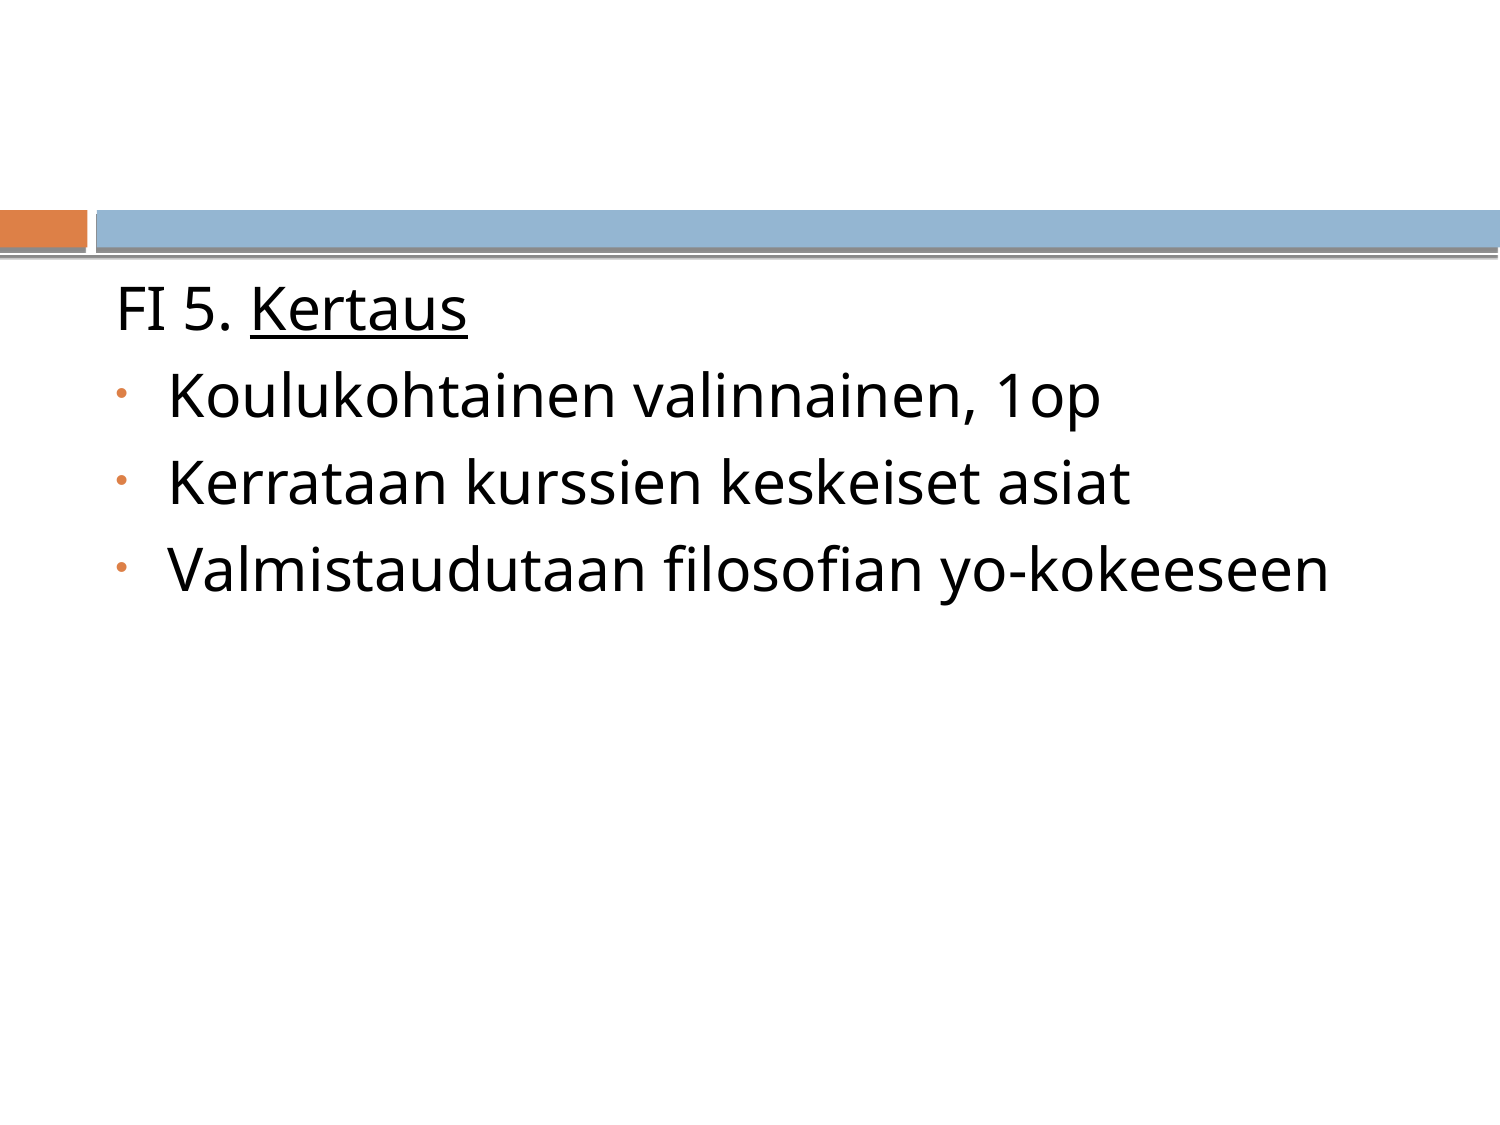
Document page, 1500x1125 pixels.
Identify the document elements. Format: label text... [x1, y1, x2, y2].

list FI 5. Kertaus Koulukohtainen valinnainen, 1op Kerrataan kurssien keskeiset asiat Valmistaudutaan filosofian yo-kokeeseen [100, 262, 1438, 1000]
